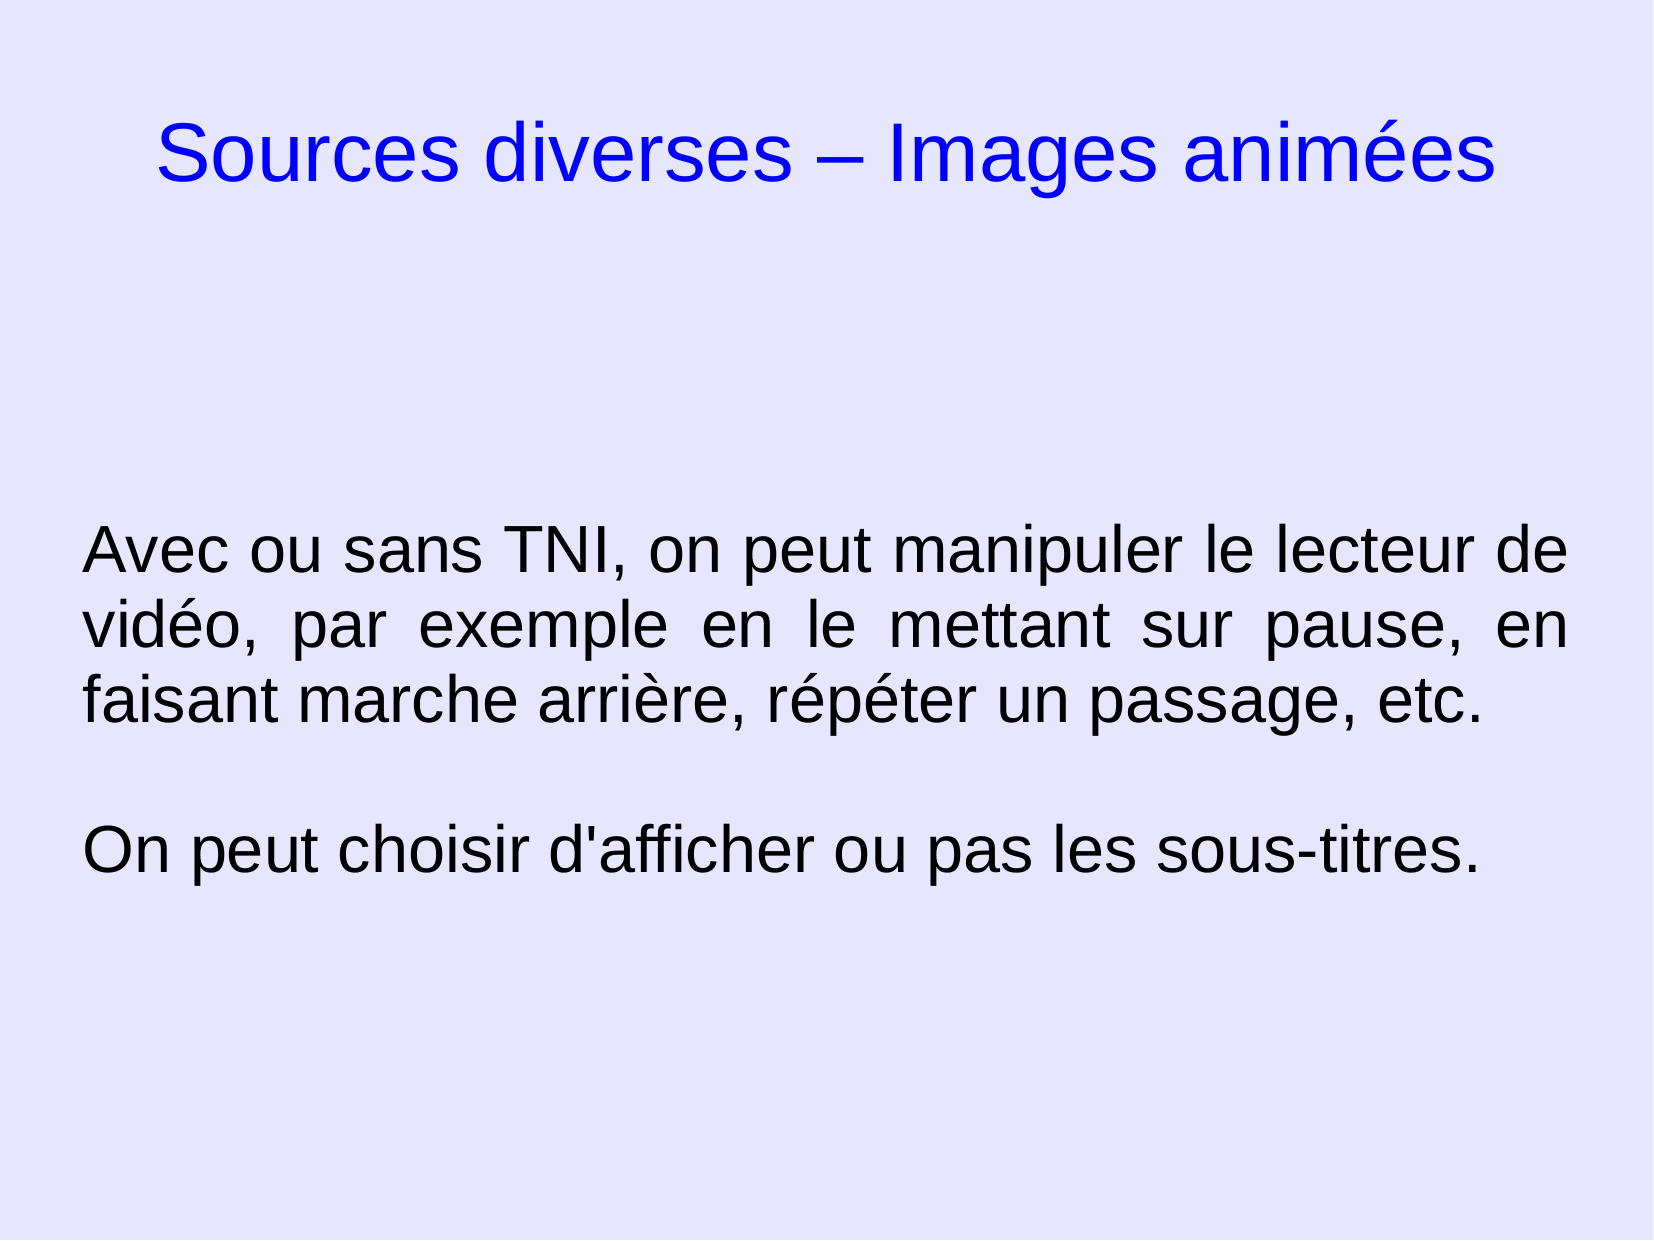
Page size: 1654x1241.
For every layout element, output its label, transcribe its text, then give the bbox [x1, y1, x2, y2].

title Sources diverses – Images animées [82, 56, 1571, 250]
subtitle Avec ou sans TNI, on peut manipuler le lecteur de vidéo, par exemple en le mettant sur pause, en faisant marche arrière, répéter un passage, etc. On peut choisir d'afficher ou pas les sous-titres. [82, 297, 1571, 1102]
